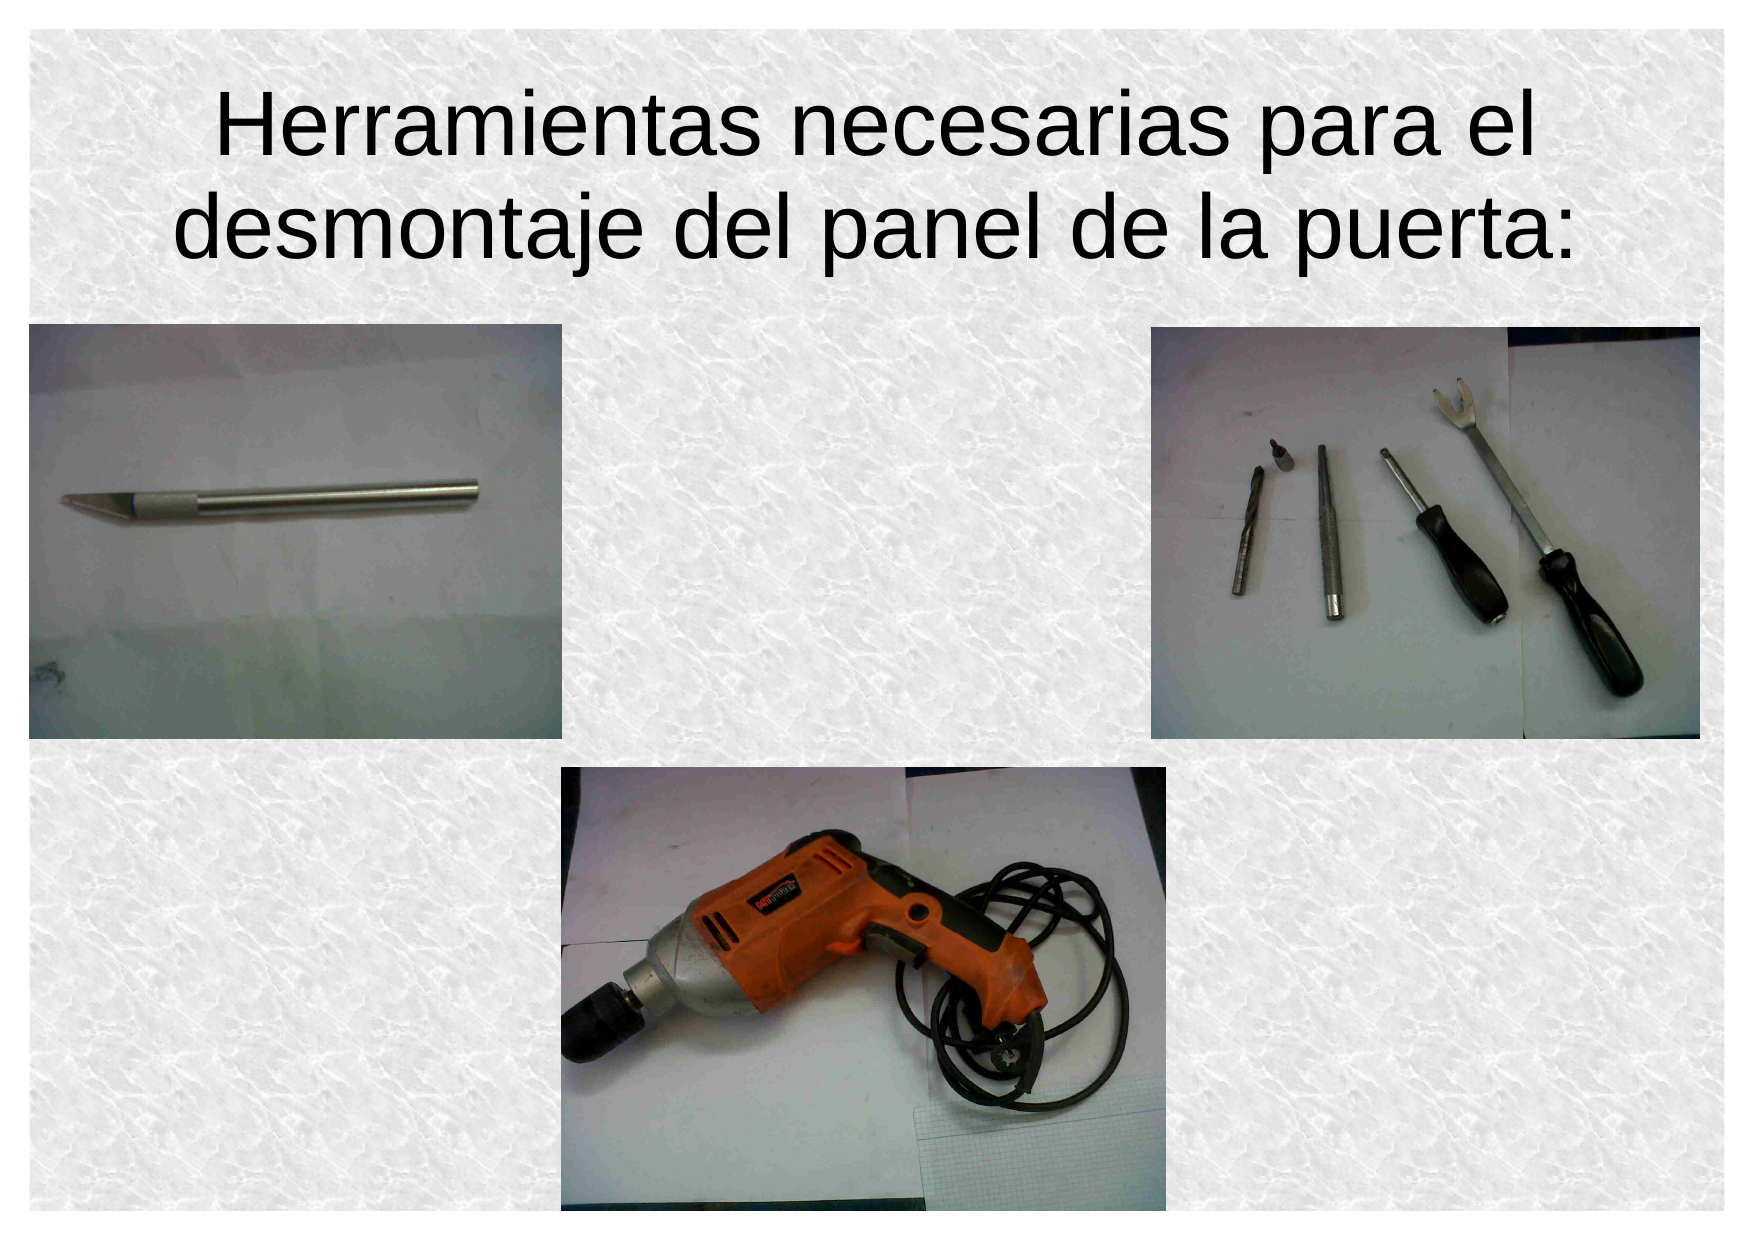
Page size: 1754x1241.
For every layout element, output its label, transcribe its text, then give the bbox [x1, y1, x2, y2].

title Herramientas necesarias para el desmontaje del panel de la puerta: [114, 72, 1640, 278]
picture [29, 29, 1725, 1211]
